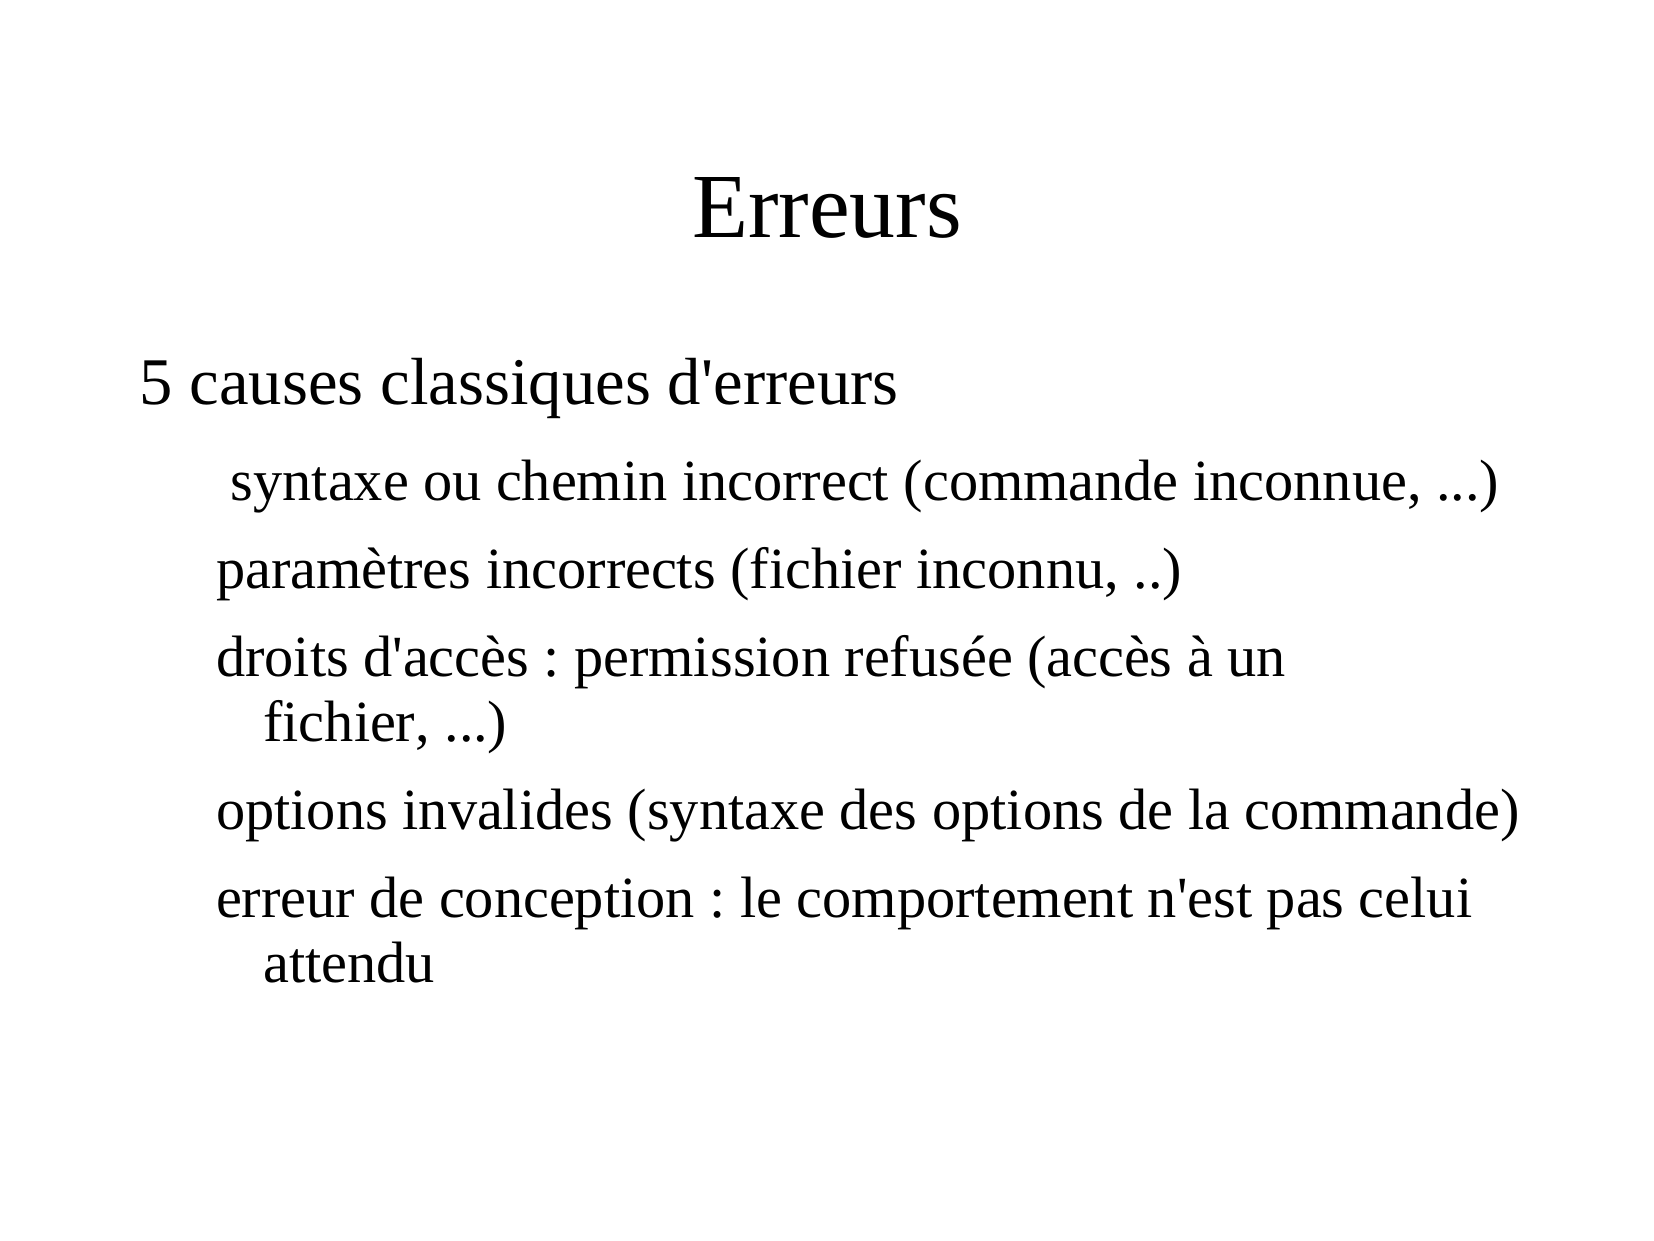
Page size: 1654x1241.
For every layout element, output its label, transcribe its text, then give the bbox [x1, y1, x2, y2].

list 5 causes classiques d'erreurs syntaxe ou chemin incorrect (commande inconnue, ...) paramètres incorrects (fichier inconnu, ..) droits d'accès : permission refusée (accès à un fichier, ...) options invalides (syntaxe des options de la commande) erreur de conception : le comportement n'est pas celui attendu [121, 344, 1534, 1133]
title Erreurs [121, 102, 1534, 311]
